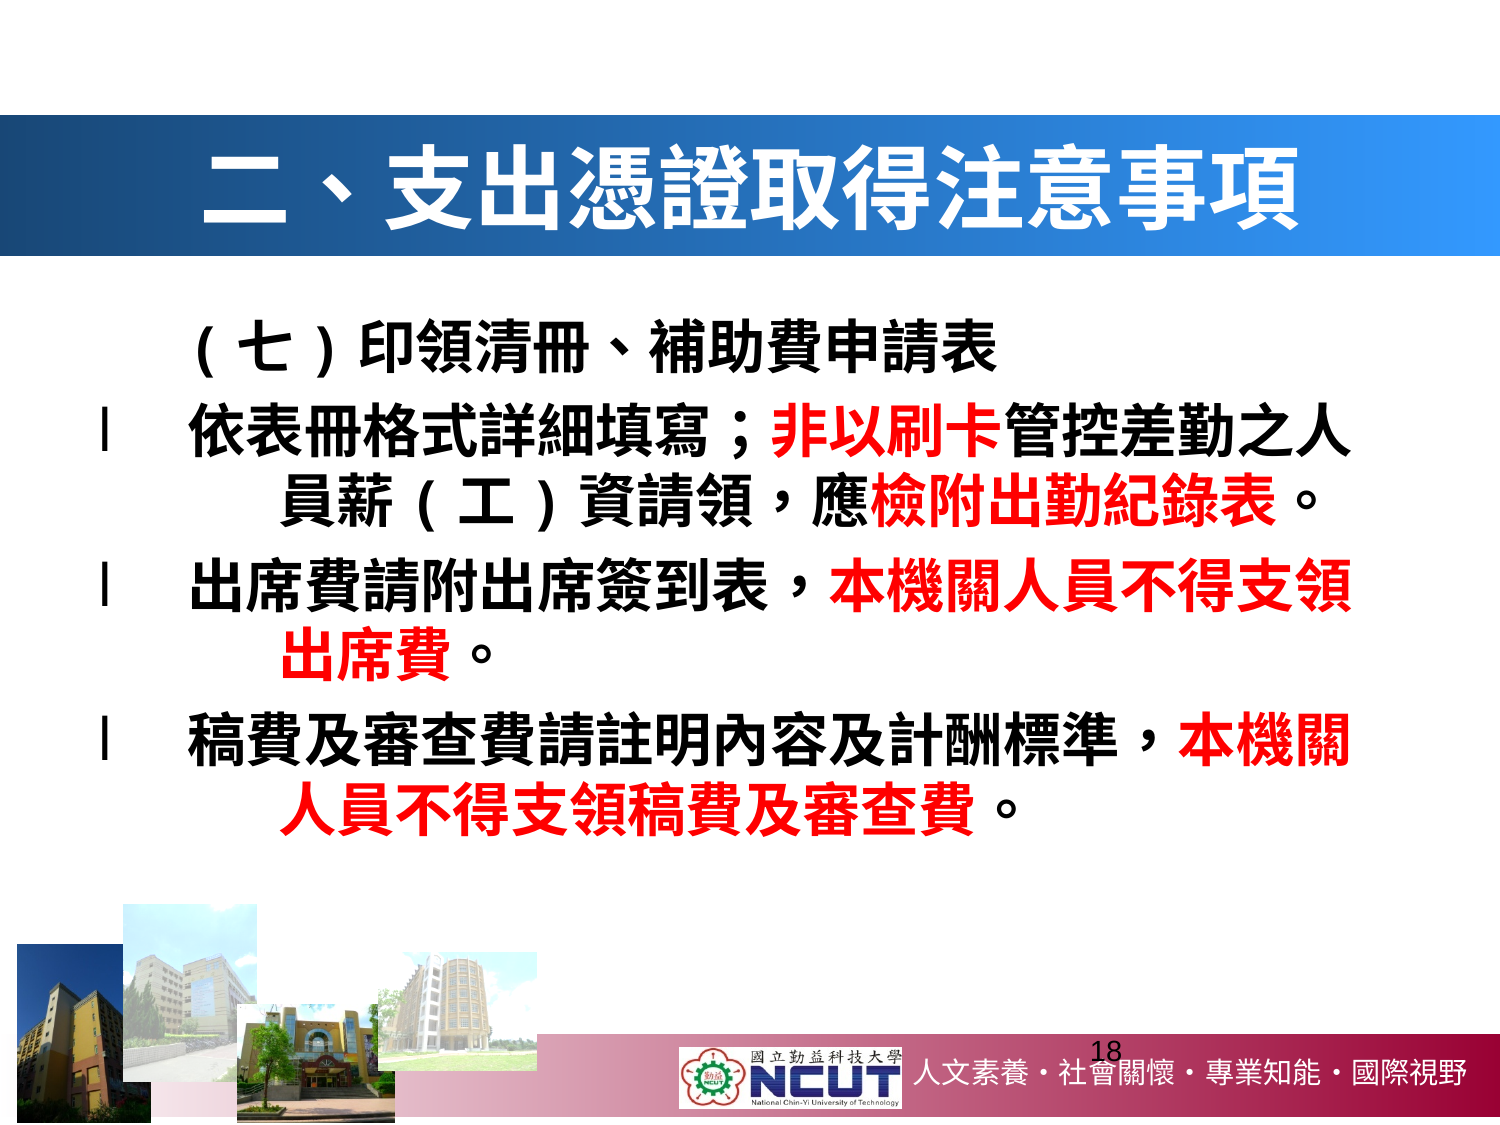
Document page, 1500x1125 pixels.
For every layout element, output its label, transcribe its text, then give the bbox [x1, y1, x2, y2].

text_box [1074, 1024, 1426, 1103]
title 二、支出憑證取得注意事項 [0, 115, 1500, 256]
list (七)印領清冊、補助費申請表 依表冊格式詳細填寫；非以刷卡管控差勤之人員薪(工)資請領，應檢附出勤紀錄表。 出席費請附出席簽到表，本機關人員不得支領出席費。 稿費及審查費請註明內容及計酬標準，本機關人員不得支領稿費及審查費。 [53, 302, 1426, 1005]
